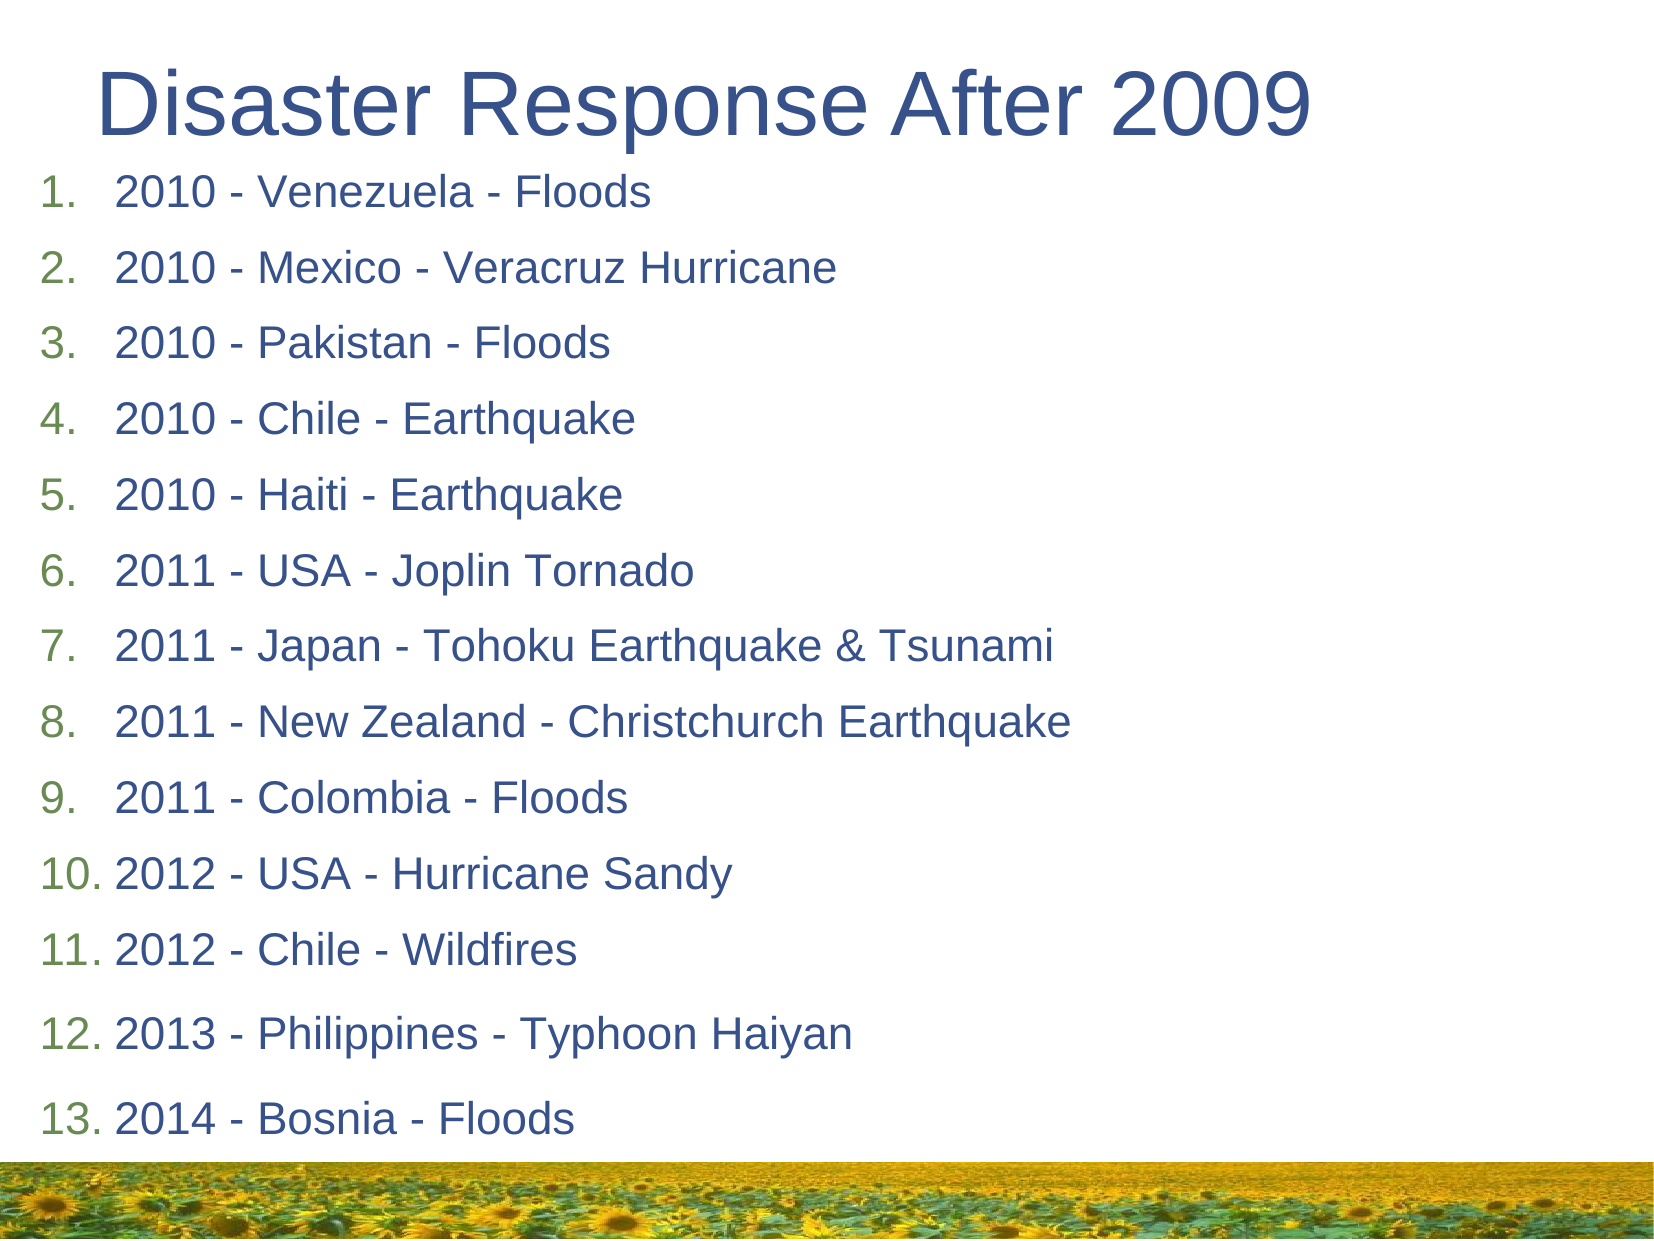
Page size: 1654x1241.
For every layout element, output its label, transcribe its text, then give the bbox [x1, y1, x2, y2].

picture [0, 1162, 1654, 1239]
title Disaster Response After 2009 [95, 29, 1521, 153]
text_box 2010 - Venezuela - Floods 2010 - Mexico - Veracruz Hurricane 2010 - Pakistan - Floods 2010 - Chile - Earthquake 2010 - Haiti - Earthquake 2011 - USA - Joplin Tornado 2011 - Japan - Tohoku Earthquake & Tsunami 2011 - New Zealand - Christchurch Earthquake 2011 - Colombia - Floods 2012 - USA - Hurricane Sandy 2012 - Chile - Wildfires 2013 - Philippines - Typhoon Haiyan 2014 - Bosnia - Floods [39, 153, 1615, 1143]
